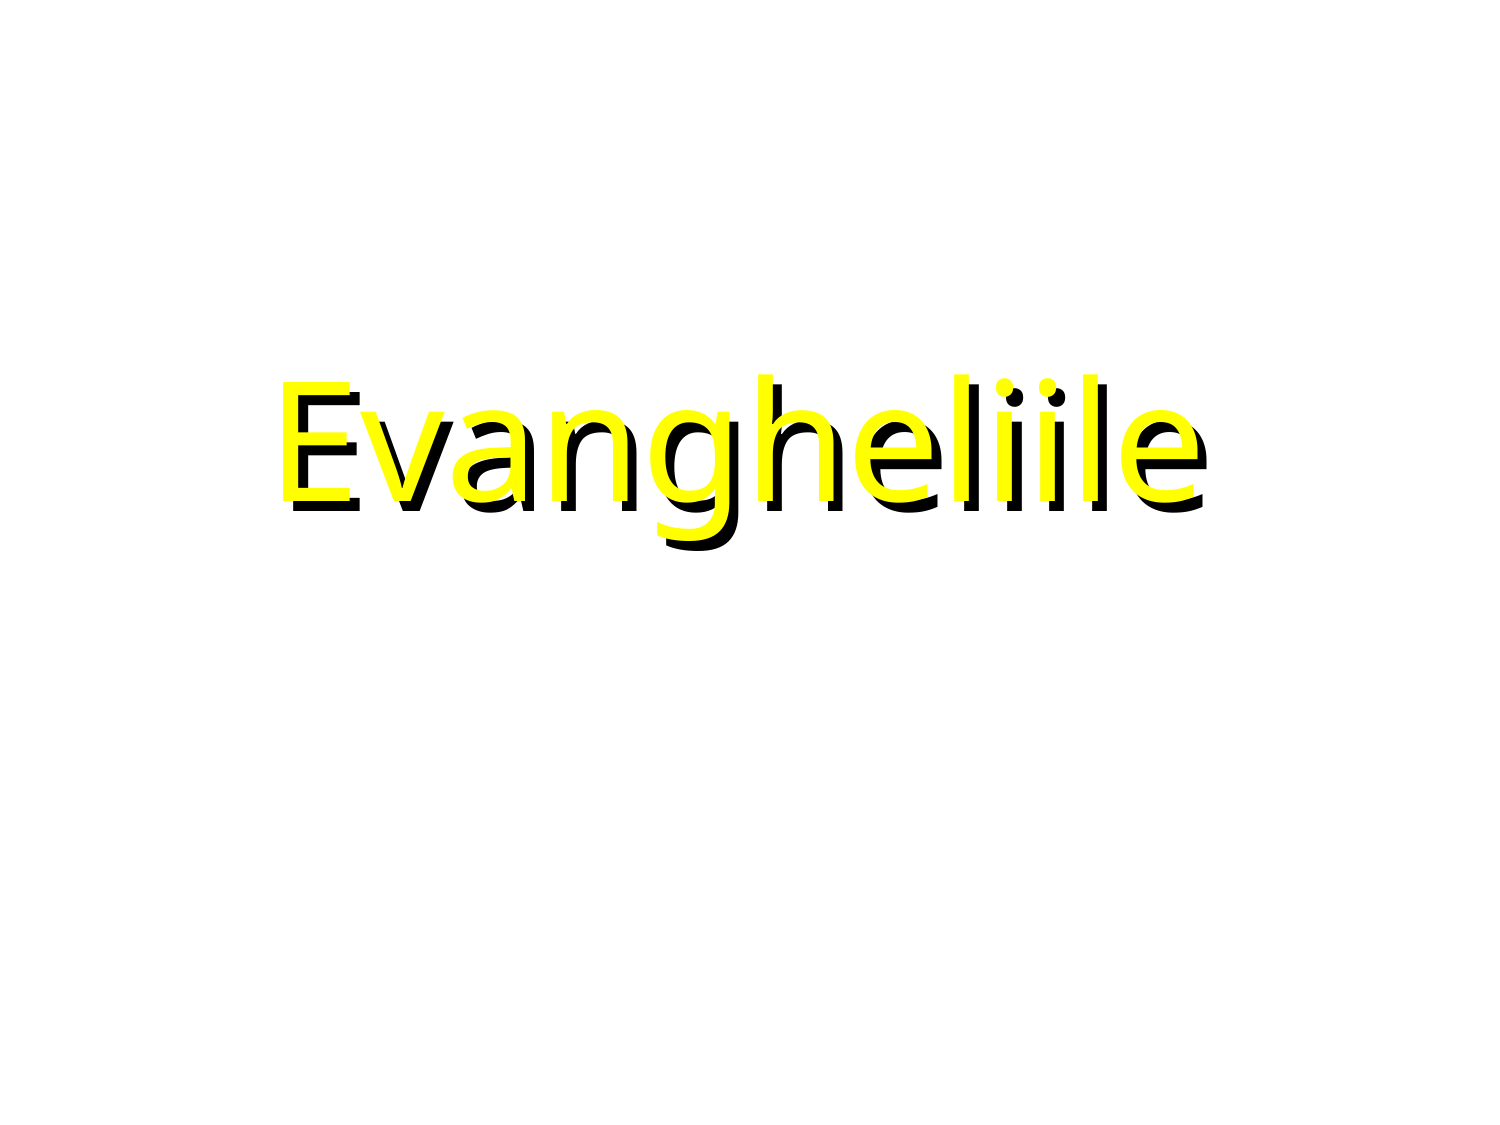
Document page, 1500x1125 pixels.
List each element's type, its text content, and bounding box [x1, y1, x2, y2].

title Evangheliile [100, 314, 1376, 556]
